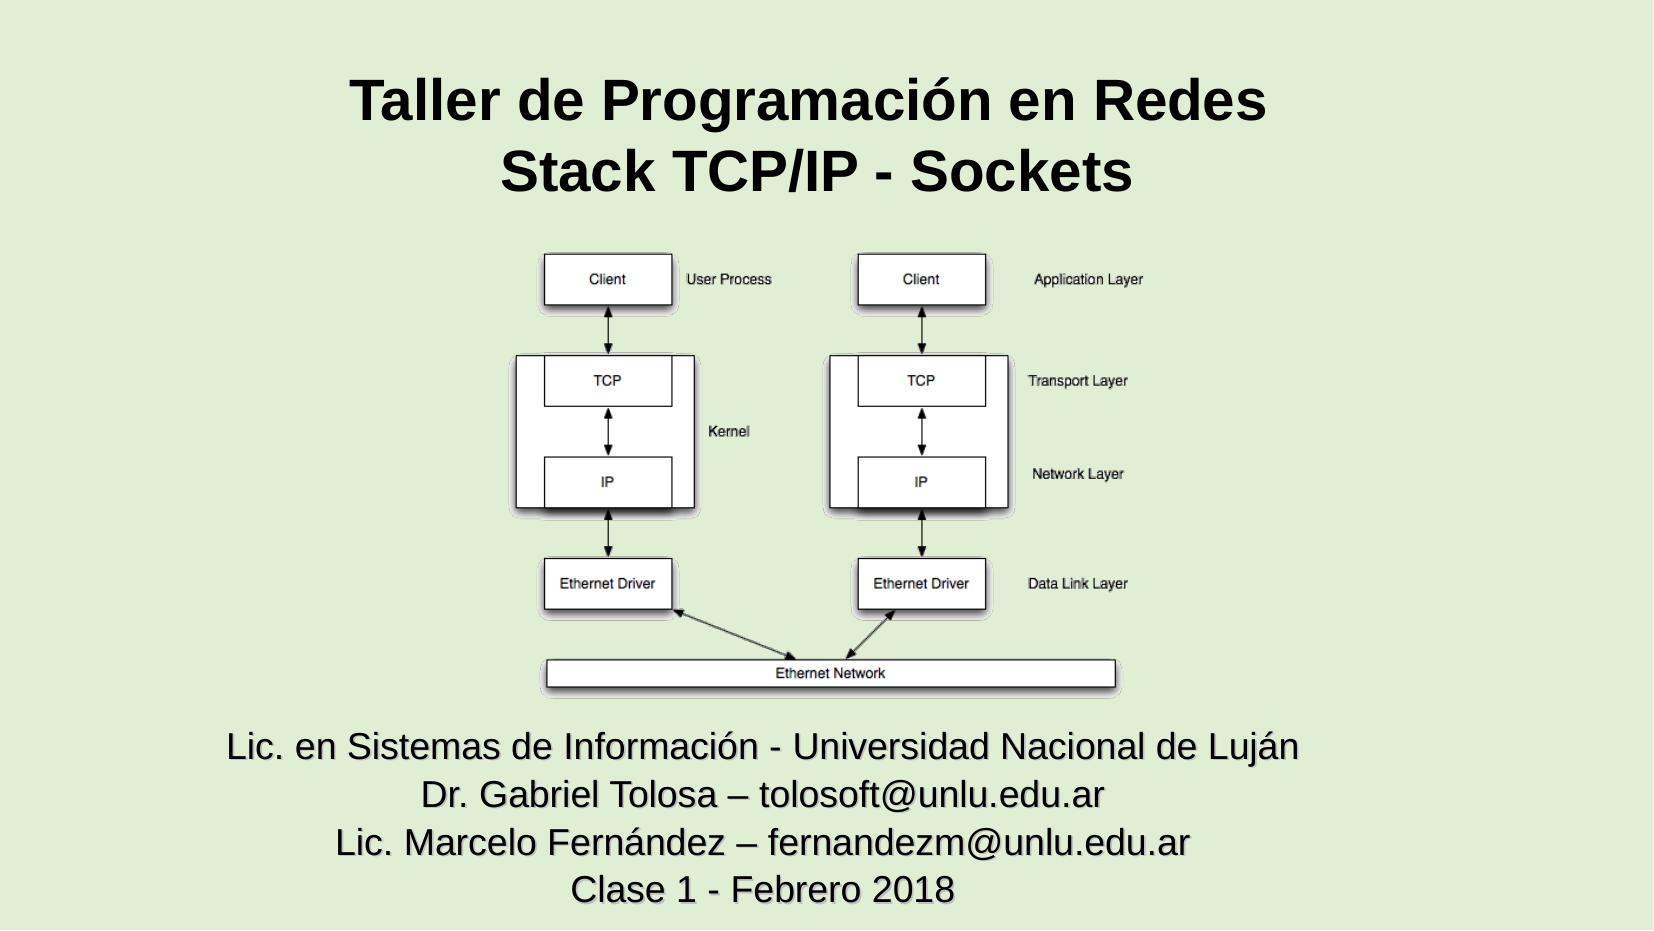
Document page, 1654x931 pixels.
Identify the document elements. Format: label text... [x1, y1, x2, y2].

picture [491, 236, 1162, 716]
text_box Lic. en Sistemas de Información - Universidad Nacional de Luján Dr. Gabriel Tolosa – tolosoft@unlu.edu.ar Lic. Marcelo Fernández – fernandezm@unlu.edu.ar Clase 1 - Febrero 2018 [63, 717, 1463, 919]
text_box Taller de Programación en Redes Stack TCP/IP - Sockets [65, 60, 1570, 212]
